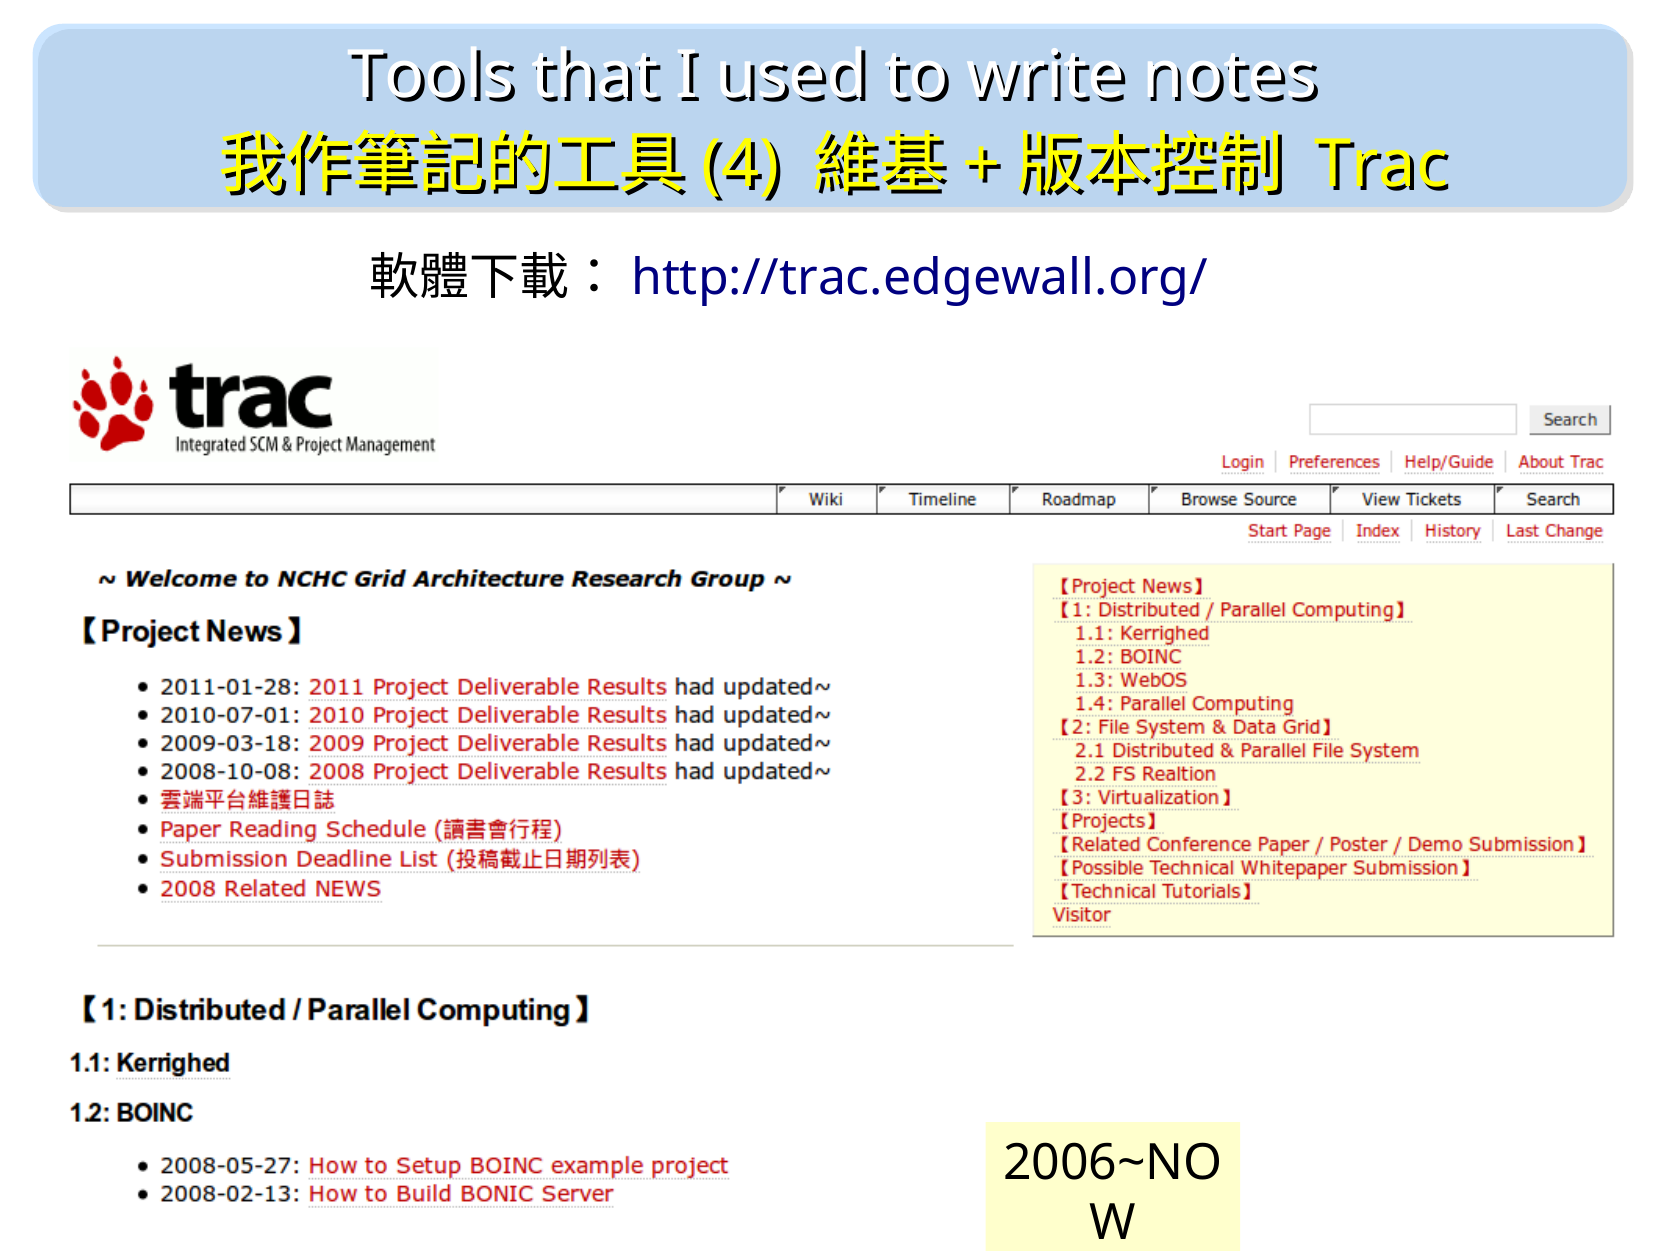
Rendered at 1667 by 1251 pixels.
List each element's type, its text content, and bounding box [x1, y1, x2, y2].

text_box [45, 201, 1615, 207]
title Tools that I used to write notes 我作筆記的工具(4) 維基+版本控制 Trac [0, 21, 1667, 201]
text_box 2006~NOW [985, 1122, 1241, 1197]
picture [54, 332, 1630, 1221]
text_box 軟體下載：http://trac.edgewall.org/ [354, 237, 1359, 312]
